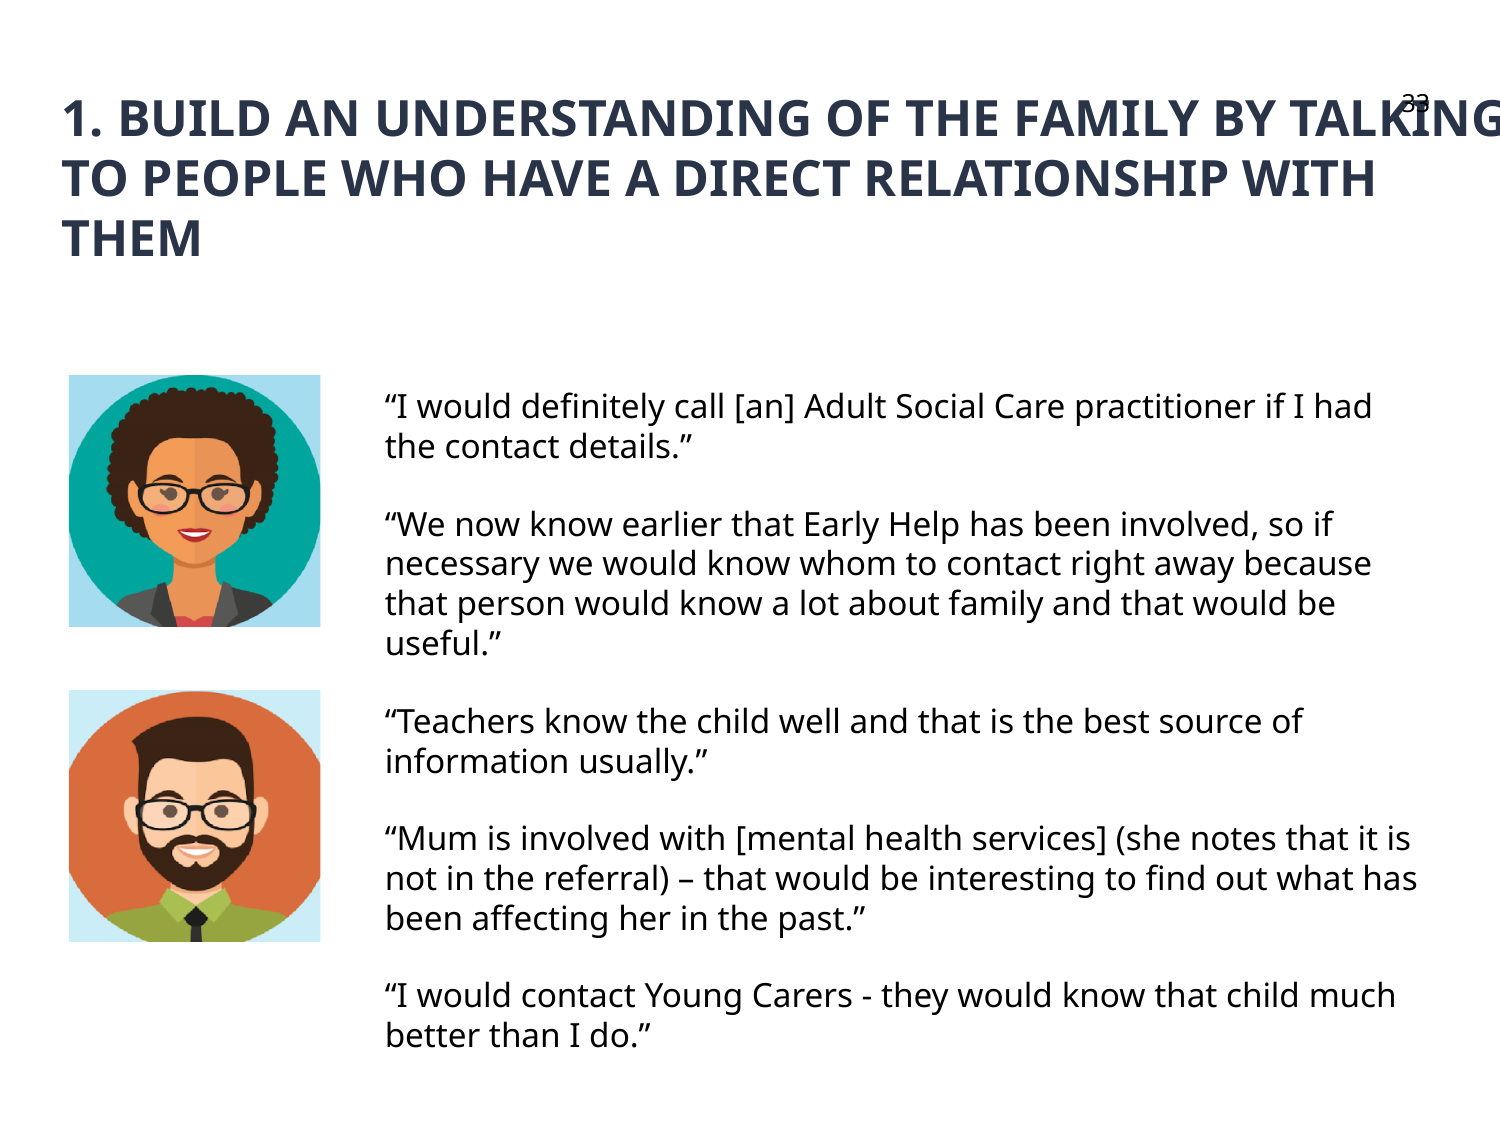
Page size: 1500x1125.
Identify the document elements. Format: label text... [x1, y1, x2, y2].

text_box 1. BUILD AN UNDERSTANDING OF THE FAMILY BY TALKING TO PEOPLE WHO HAVE A DIRECT RELATIONSHIP WITH THEM [61, 85, 1500, 337]
picture [68, 690, 321, 942]
slide_number <number> [1388, 87, 1431, 148]
text_box “I would definitely call [an] Adult Social Care practitioner if I had the contact details.” “We now know earlier that Early Help has been involved, so if necessary we would know whom to contact right away because that person would know a lot about family and that would be useful.” “Teachers know the child well and that is the best source of information usually.” “Mum is involved with [mental health services] (she notes that it is not in the referral) – that would be interesting to find out what has been affecting her in the past.” “I would contact Young Carers - they would know that child much better than I do.” [384, 385, 1431, 757]
picture [68, 375, 321, 627]
